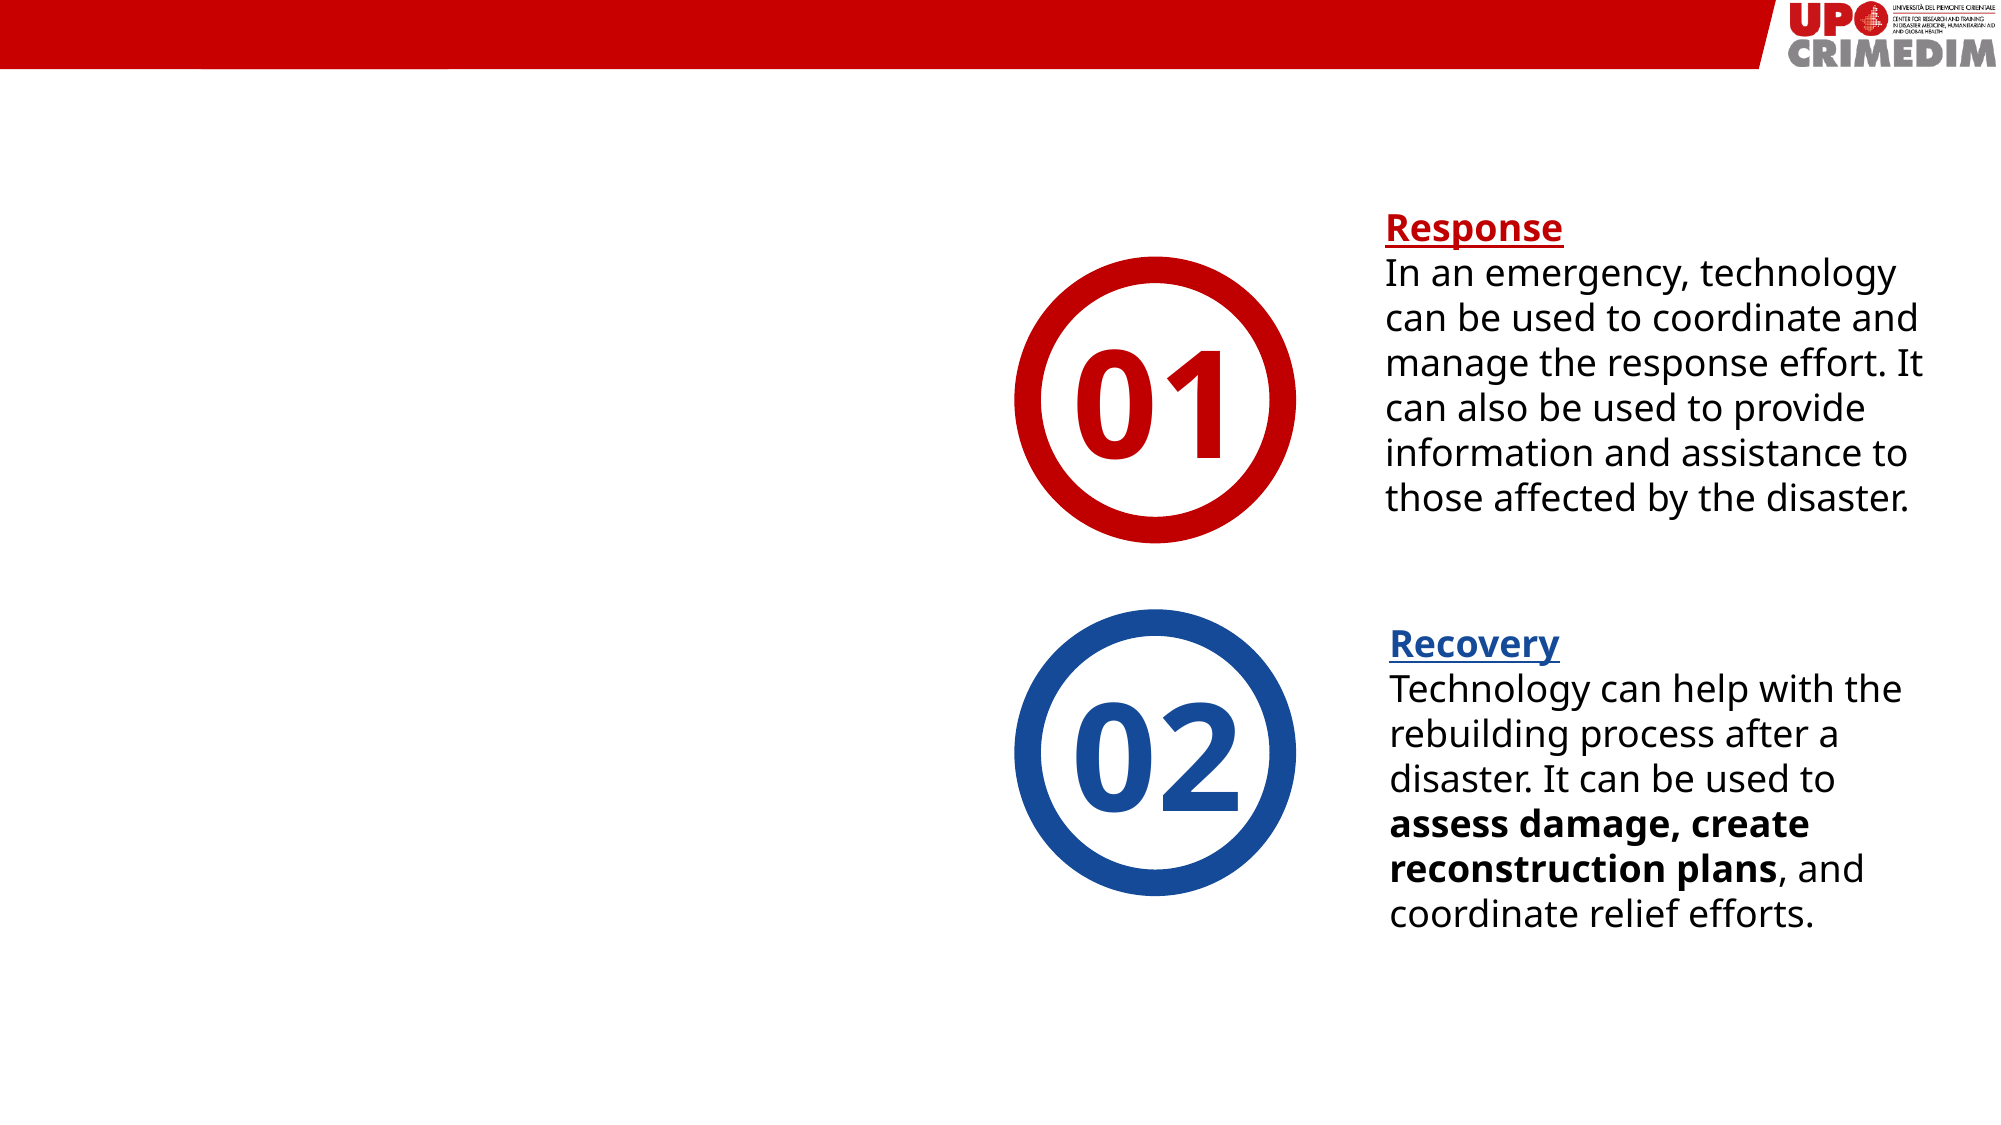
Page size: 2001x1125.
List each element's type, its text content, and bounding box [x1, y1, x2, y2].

text_box Recovery Technology can help with the rebuilding process after a disaster. It can be used to assess damage, create reconstruction plans, and coordinate relief efforts. [1374, 612, 1938, 943]
text_box 01 [1259, 301, 1331, 497]
text_box 01 [1057, 301, 1269, 497]
text_box 02 [1056, 654, 1330, 850]
text_box Response In an emergency, technology can be used to coordinate and manage the response effort. It can also be used to provide information and assistance to those affected by the disaster. [1370, 196, 1955, 527]
picture [1788, 1, 1996, 67]
